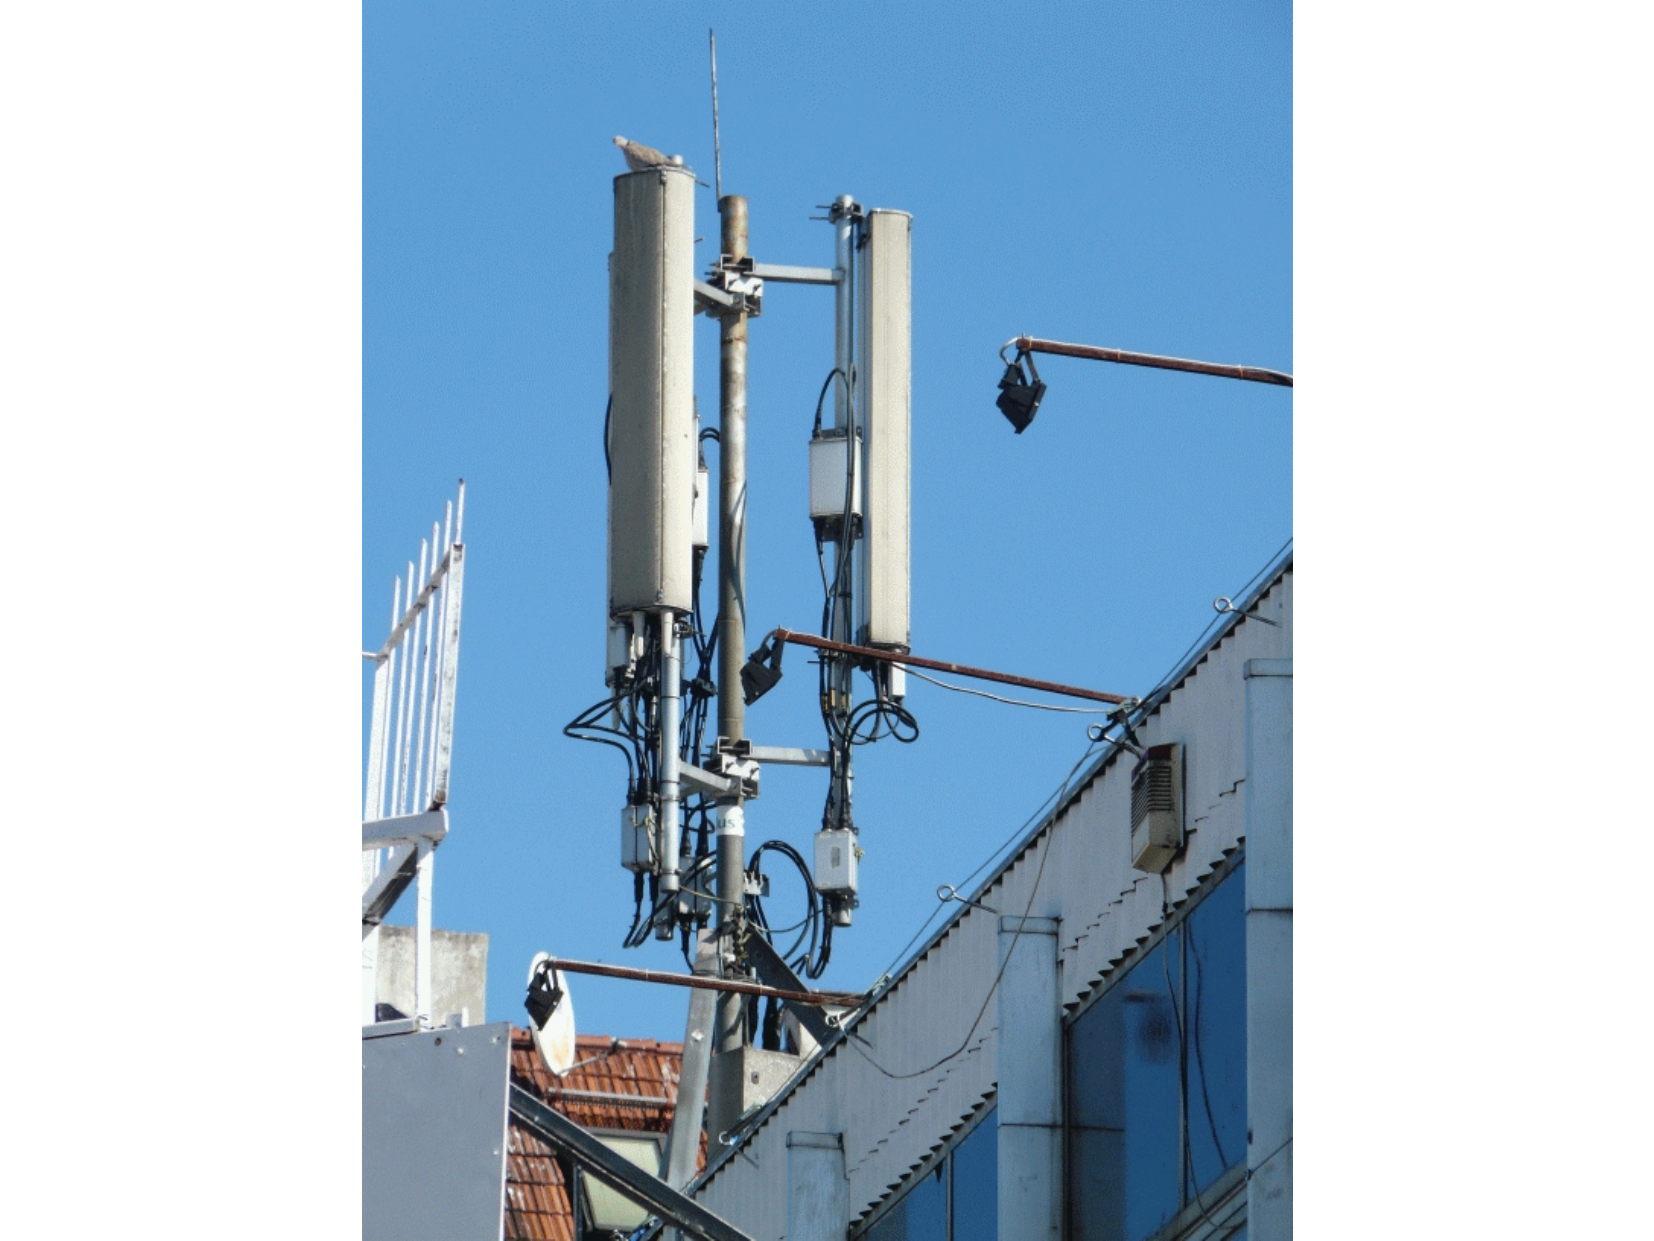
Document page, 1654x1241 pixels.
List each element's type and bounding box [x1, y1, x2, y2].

picture [362, 0, 1293, 1241]
